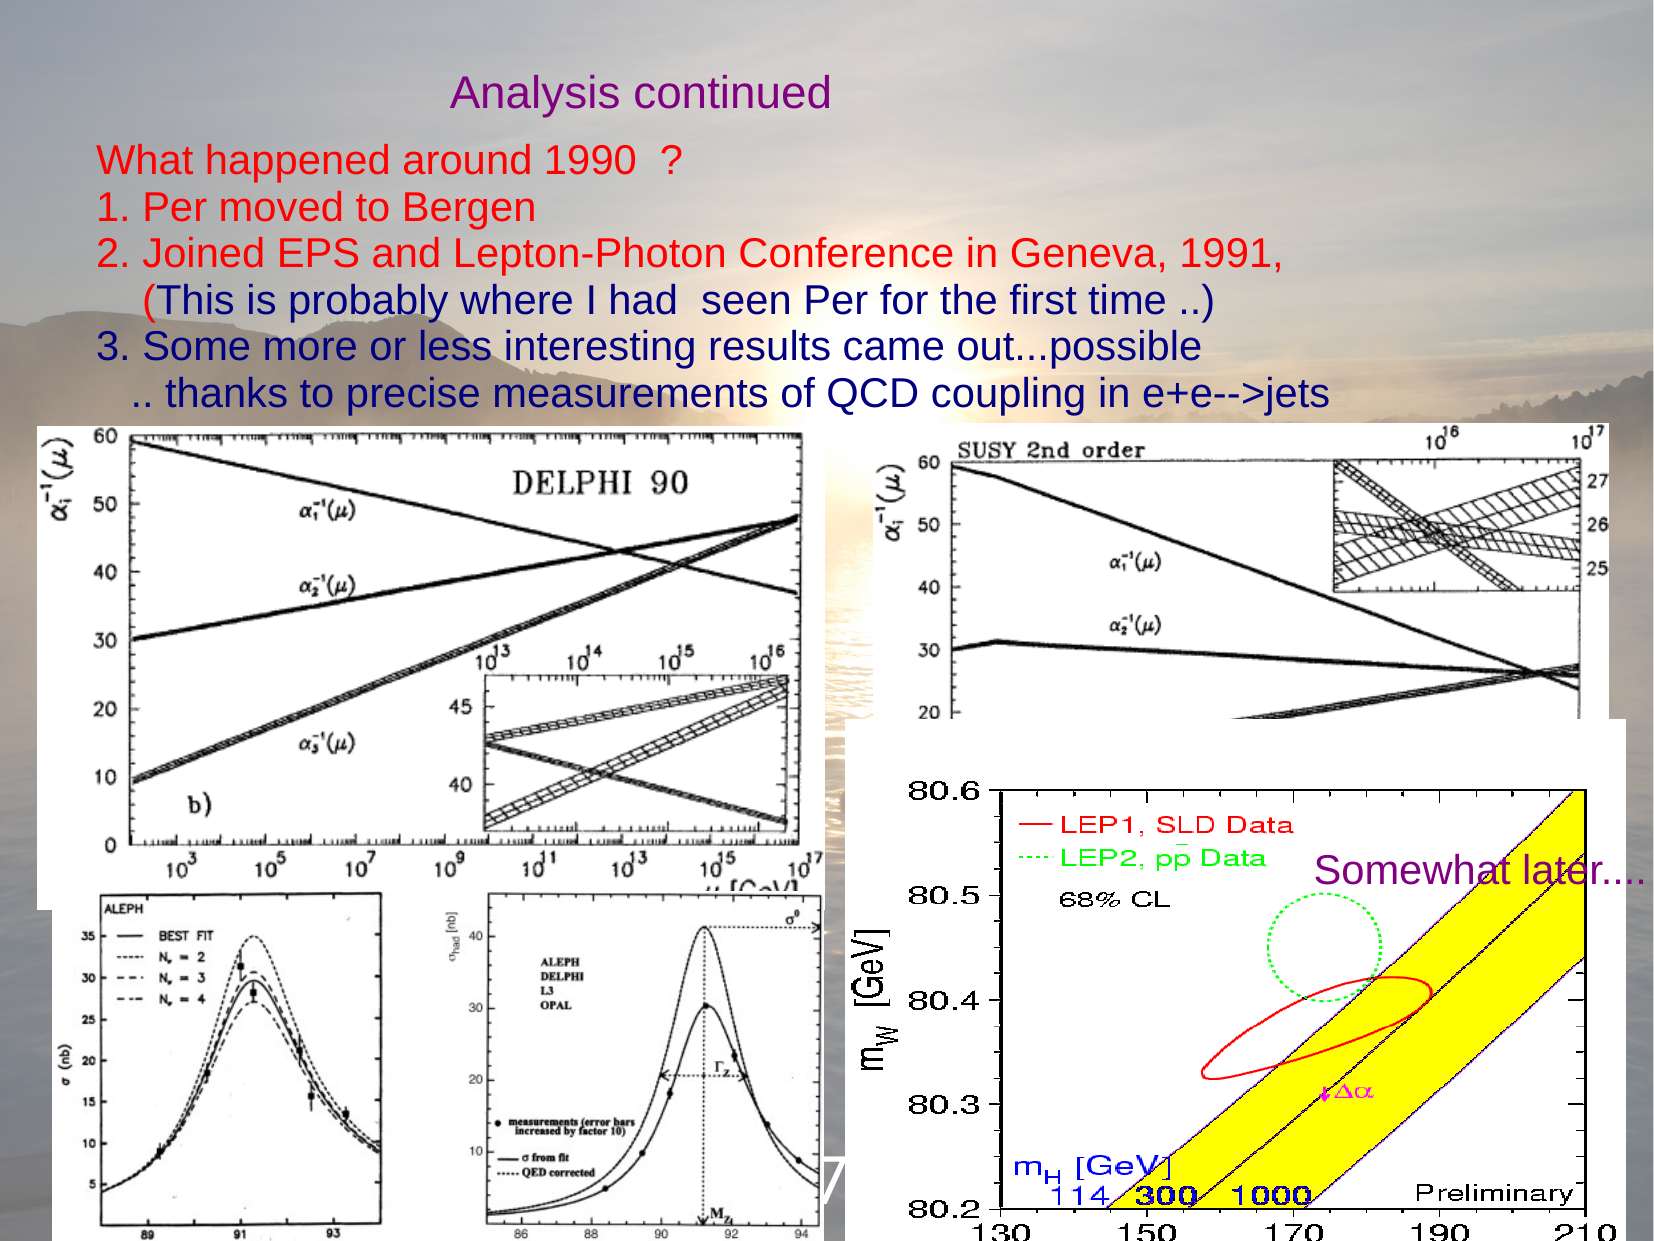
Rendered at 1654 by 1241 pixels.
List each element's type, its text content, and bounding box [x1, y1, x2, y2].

text_box What happened around 1990 ? 1. Per moved to Bergen 2. Joined EPS and Lepton-Photon Conference in Geneva, 1991, (This is probably where I had seen Per for the first time ..) 3. Some more or less interesting results came out...possible .. thanks to precise measurements of QCD coupling in e+e-->jets [81, 129, 1346, 424]
text_box Analysis continued [435, 60, 848, 127]
text_box Somewhat later.... [1298, 839, 1654, 901]
picture [37, 426, 825, 1241]
picture [845, 423, 1626, 1241]
